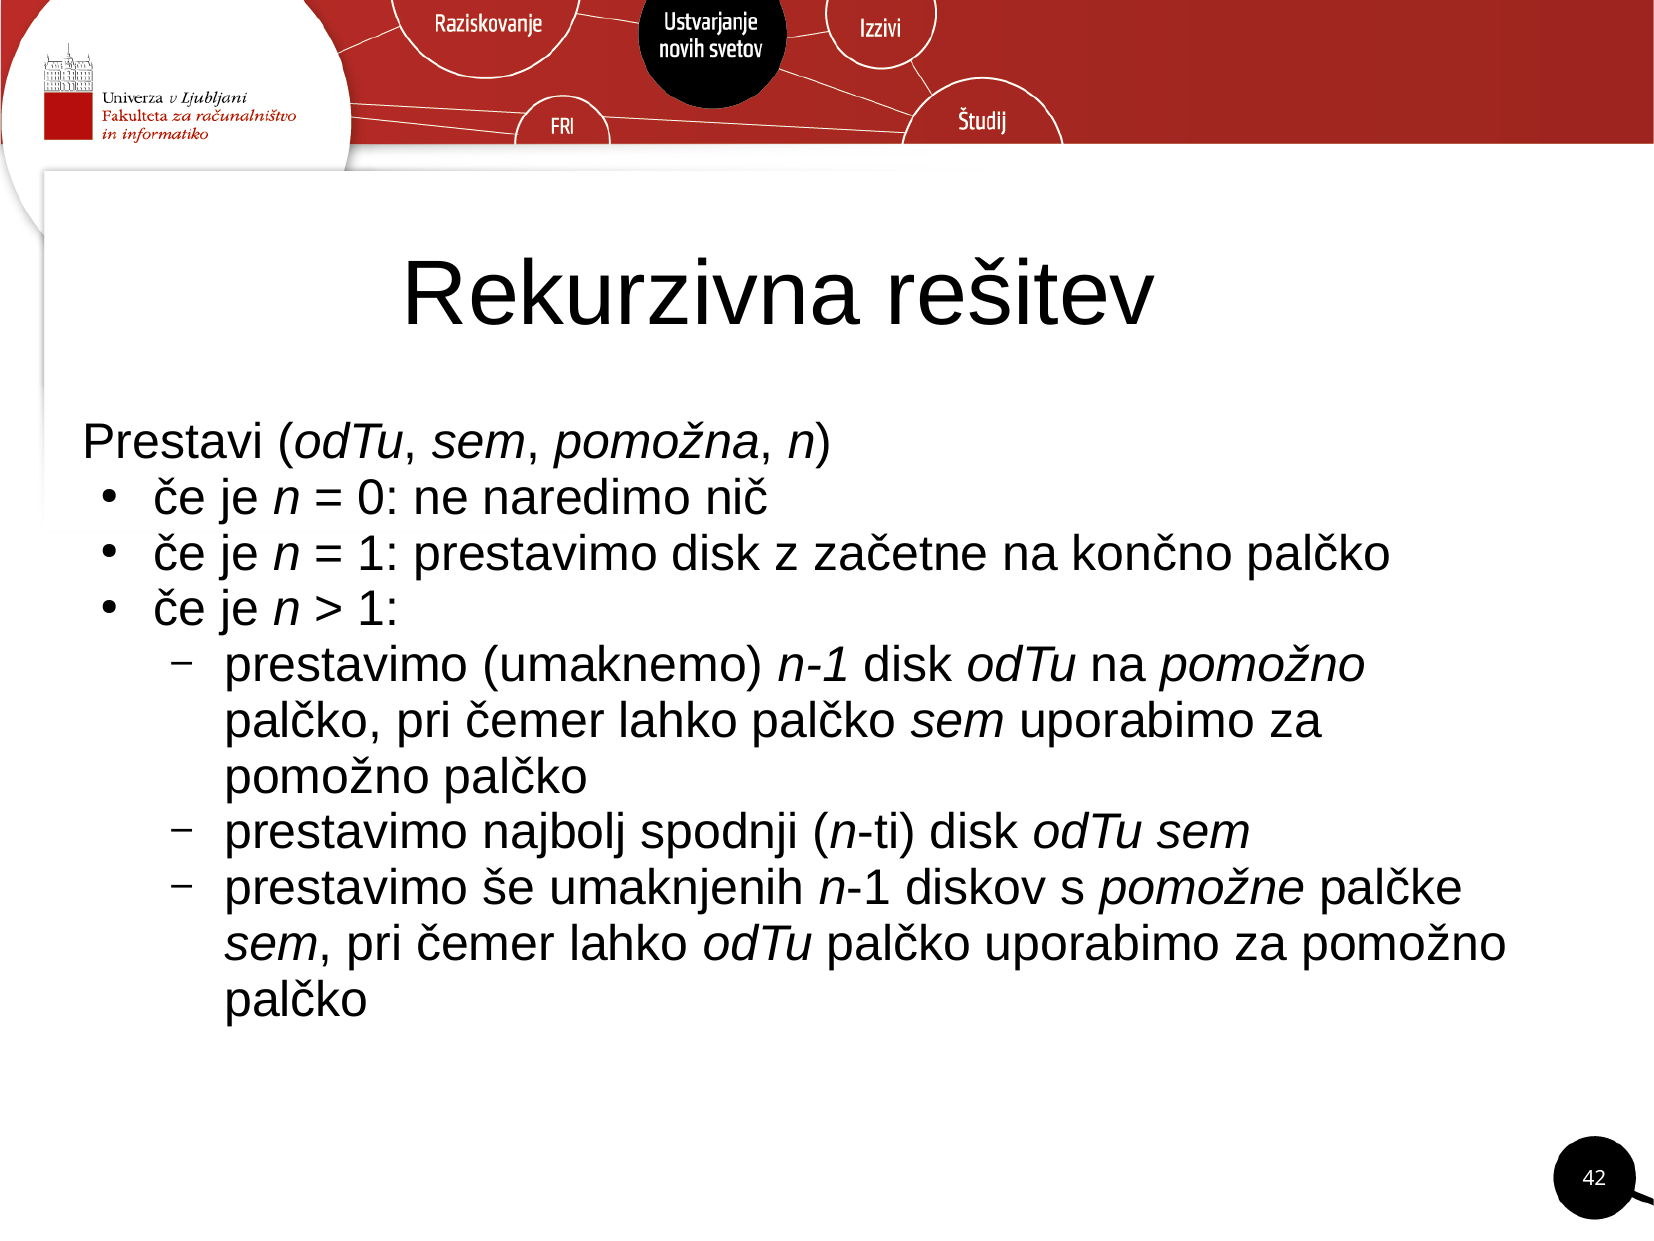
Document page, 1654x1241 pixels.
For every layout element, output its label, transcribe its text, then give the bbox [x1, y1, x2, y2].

list Prestavi (odTu, sem, pomožna, n) če je n = 0: ne naredimo nič če je n = 1: prestavimo disk z začetne na končno palčko če je n > 1: prestavimo (umaknemo) n-1 disk odTu na pomožno palčko, pri čemer lahko palčko sem uporabimo za pomožno palčko prestavimo najbolj spodnji (n-ti) disk odTu sem prestavimo še umaknjenih n-1 diskov s pomožne palčke sem, pri čemer lahko odTu palčko uporabimo za pomožno palčko [82, 413, 1538, 1010]
text_box <številka> [1553, 1145, 1636, 1212]
picture [0, 0, 1654, 1241]
title Rekurzivna rešitev [35, 188, 1524, 397]
